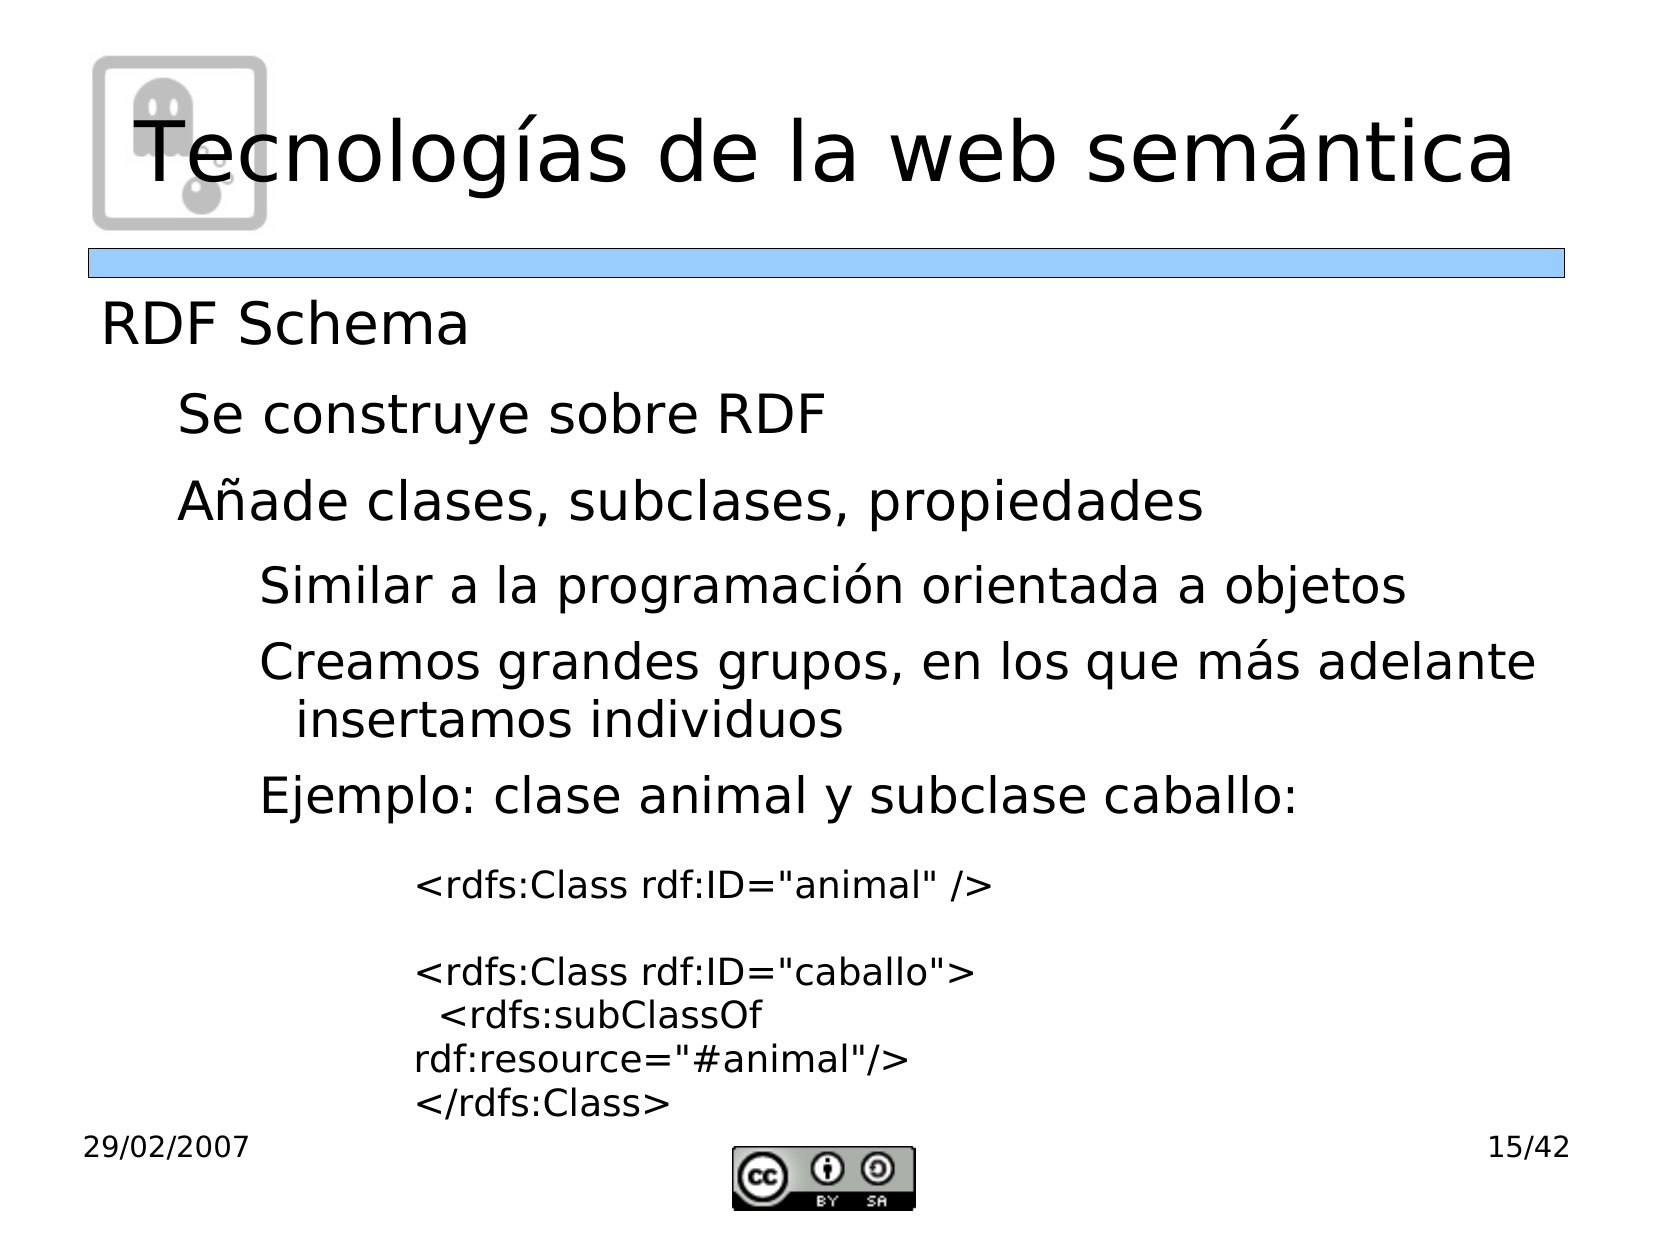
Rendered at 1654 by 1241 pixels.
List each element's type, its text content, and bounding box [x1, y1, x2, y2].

title Tecnologías de la web semántica [82, 56, 1571, 250]
picture [732, 1146, 916, 1211]
list RDF Schema Se construye sobre RDF Añade clases, subclases, propiedades Similar a la programación orientada a objetos Creamos grandes grupos, en los que más adelante insertamos individuos Ejemplo: clase animal y subclase caballo: [82, 290, 1571, 1094]
text_box <rdfs:Class rdf:ID="animal" /> <rdfs:Class rdf:ID="caballo"> <rdfs:subClassOf rdf:resource="#animal"/> </rdfs:Class> [399, 856, 1270, 1089]
